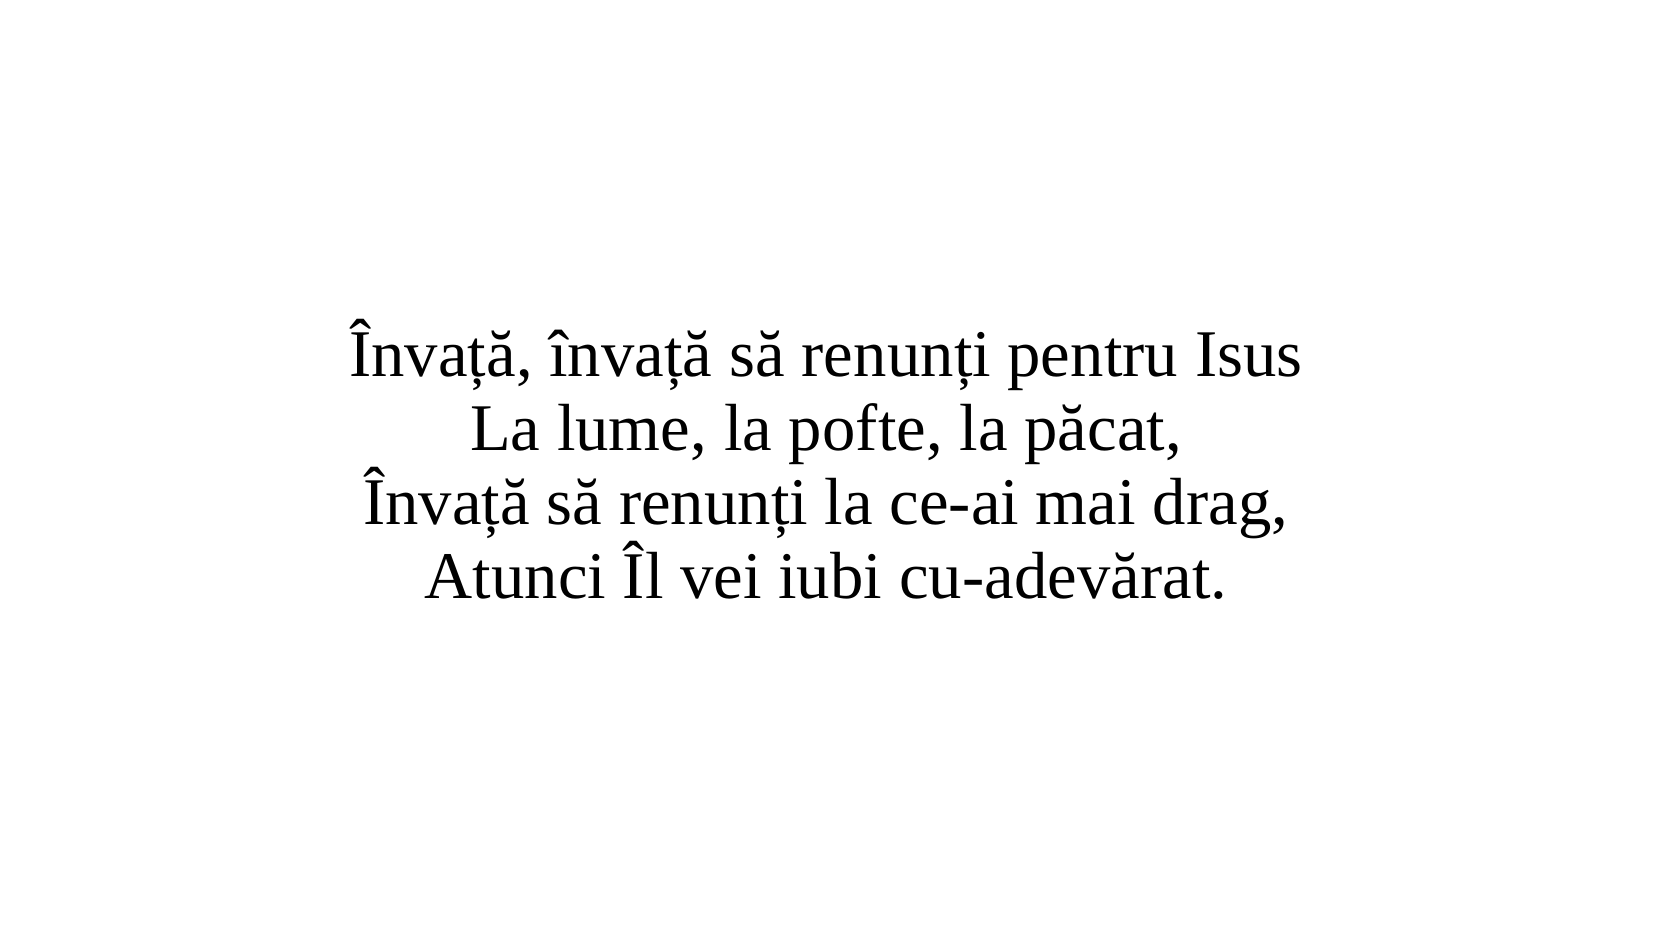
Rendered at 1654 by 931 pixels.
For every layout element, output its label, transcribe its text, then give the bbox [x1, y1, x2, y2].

subtitle Învață, învață să renunți pentru Isus La lume, la pofte, la păcat, Învață să renunți la ce-ai mai drag, Atunci Îl vei iubi cu-adevărat. [300, 150, 1354, 781]
